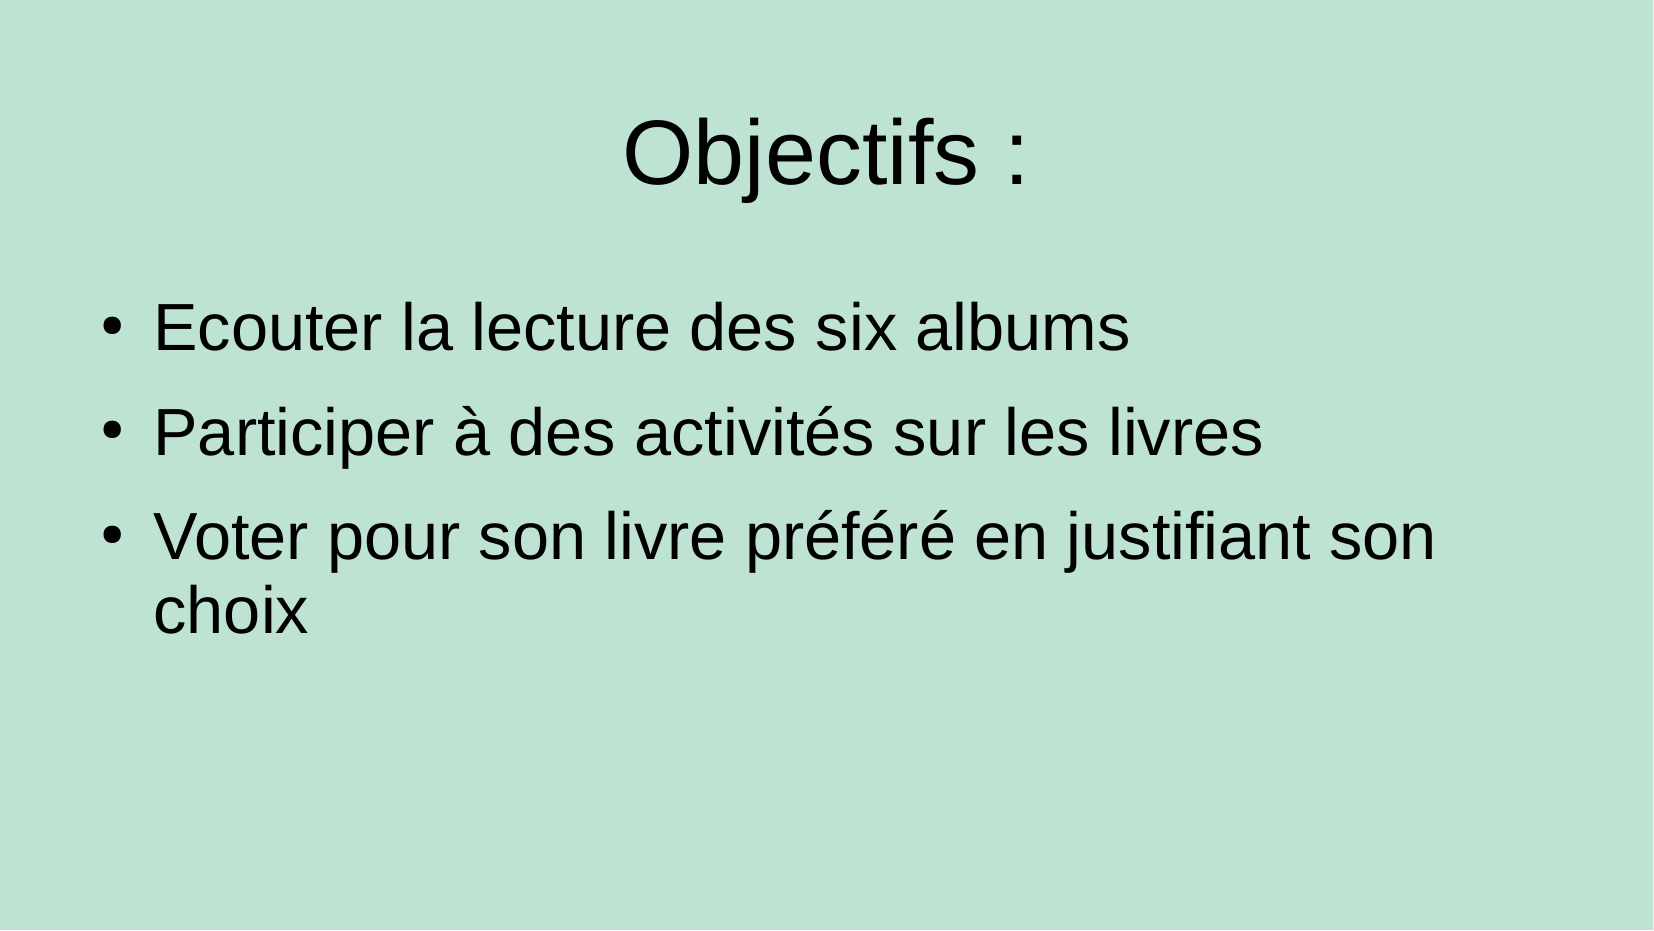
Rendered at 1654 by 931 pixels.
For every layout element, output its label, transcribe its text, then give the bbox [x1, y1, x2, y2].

list Ecouter la lecture des six albums Participer à des activités sur les livres Voter pour son livre préféré en justifiant son choix [82, 290, 1571, 931]
title Objectifs : [82, 49, 1571, 257]
